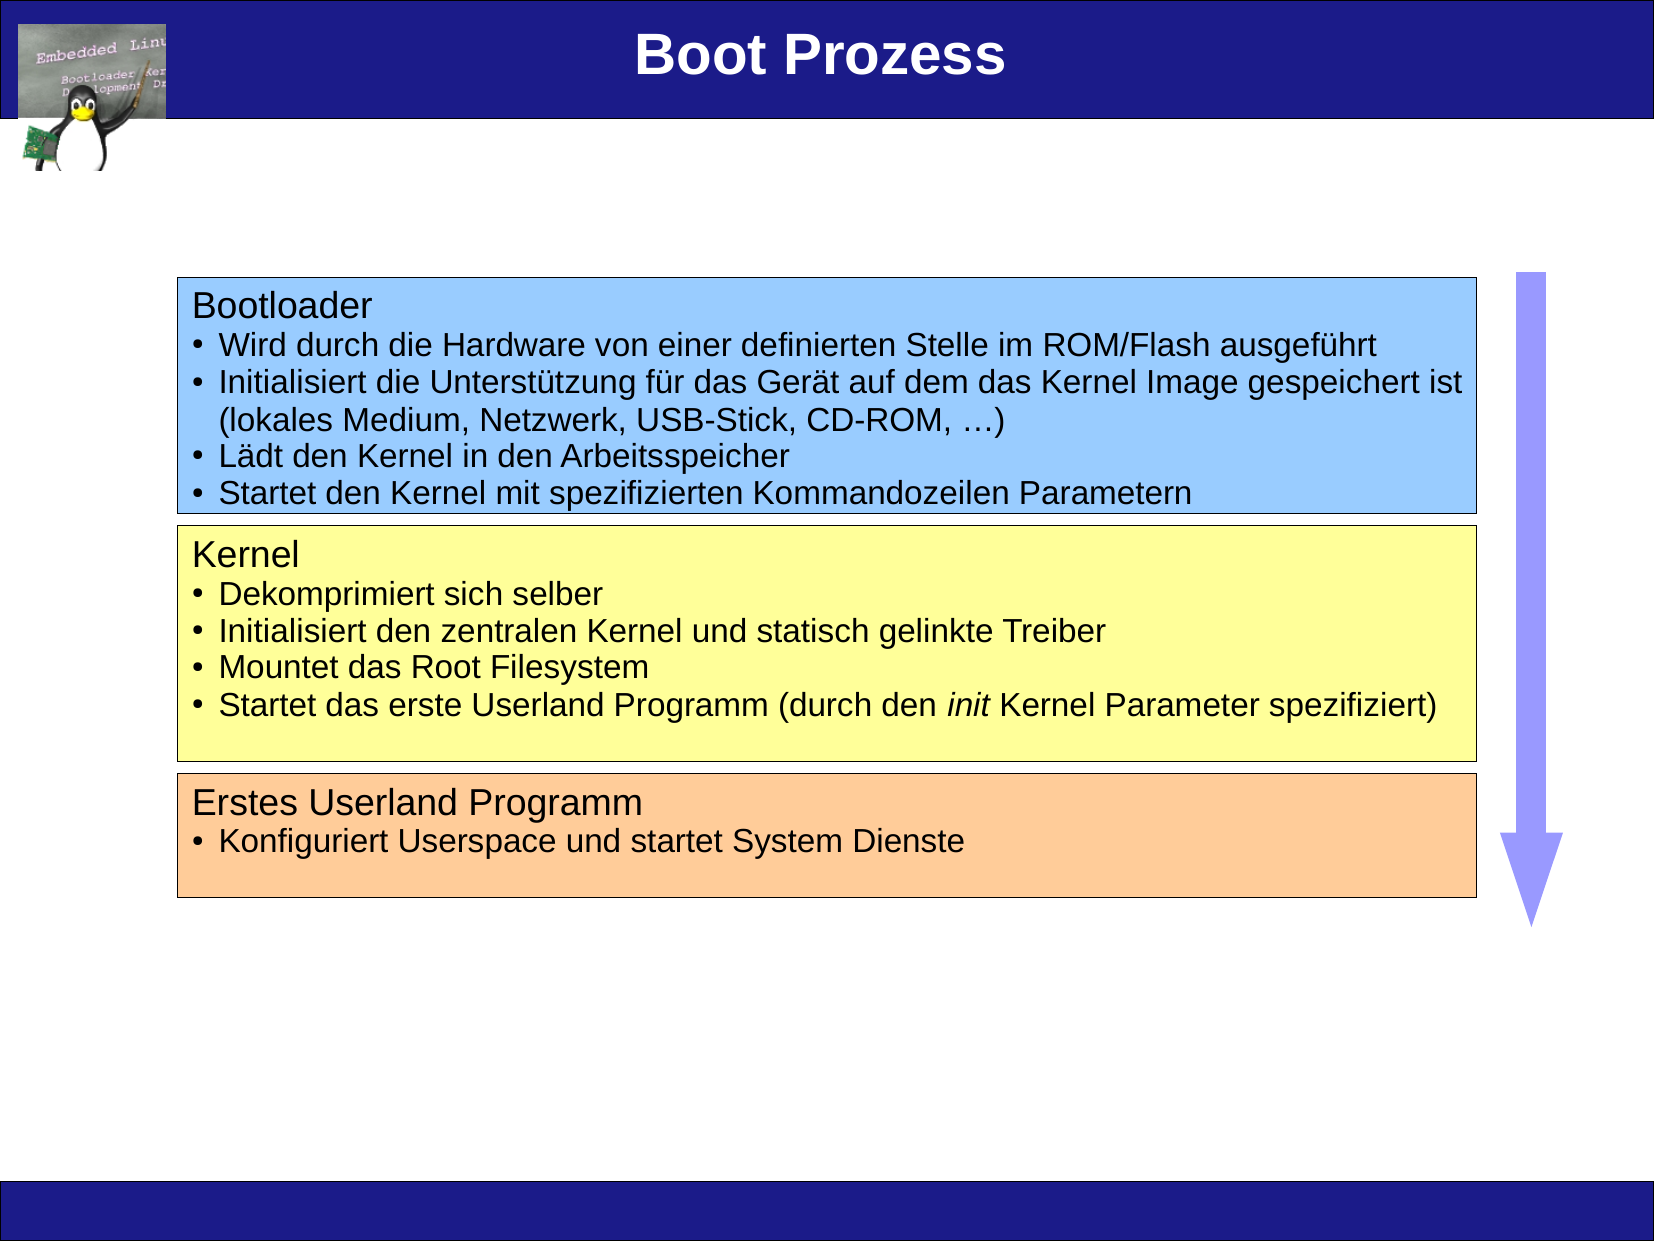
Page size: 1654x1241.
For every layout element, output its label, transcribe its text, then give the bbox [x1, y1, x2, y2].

title Boot Prozess [76, 19, 1565, 89]
text_box Bootloader Wird durch die Hardware von einer definierten Stelle im ROM/Flash ausgeführt Initialisiert die Unterstützung für das Gerät auf dem das Kernel Image gespeichert ist (lokales Medium, Netzwerk, USB-Stick, CD-ROM, …) Lädt den Kernel in den Arbeitsspeicher Startet den Kernel mit spezifizierten Kommandozeilen Parametern [177, 277, 1477, 514]
picture [18, 24, 166, 171]
text_box Kernel Dekomprimiert sich selber Initialisiert den zentralen Kernel und statisch gelinkte Treiber Mountet das Root Filesystem Startet das erste Userland Programm (durch den init Kernel Parameter spezifiziert) [177, 525, 1477, 762]
text_box Erstes Userland Programm Konfiguriert Userspace und startet System Dienste [177, 773, 1477, 898]
